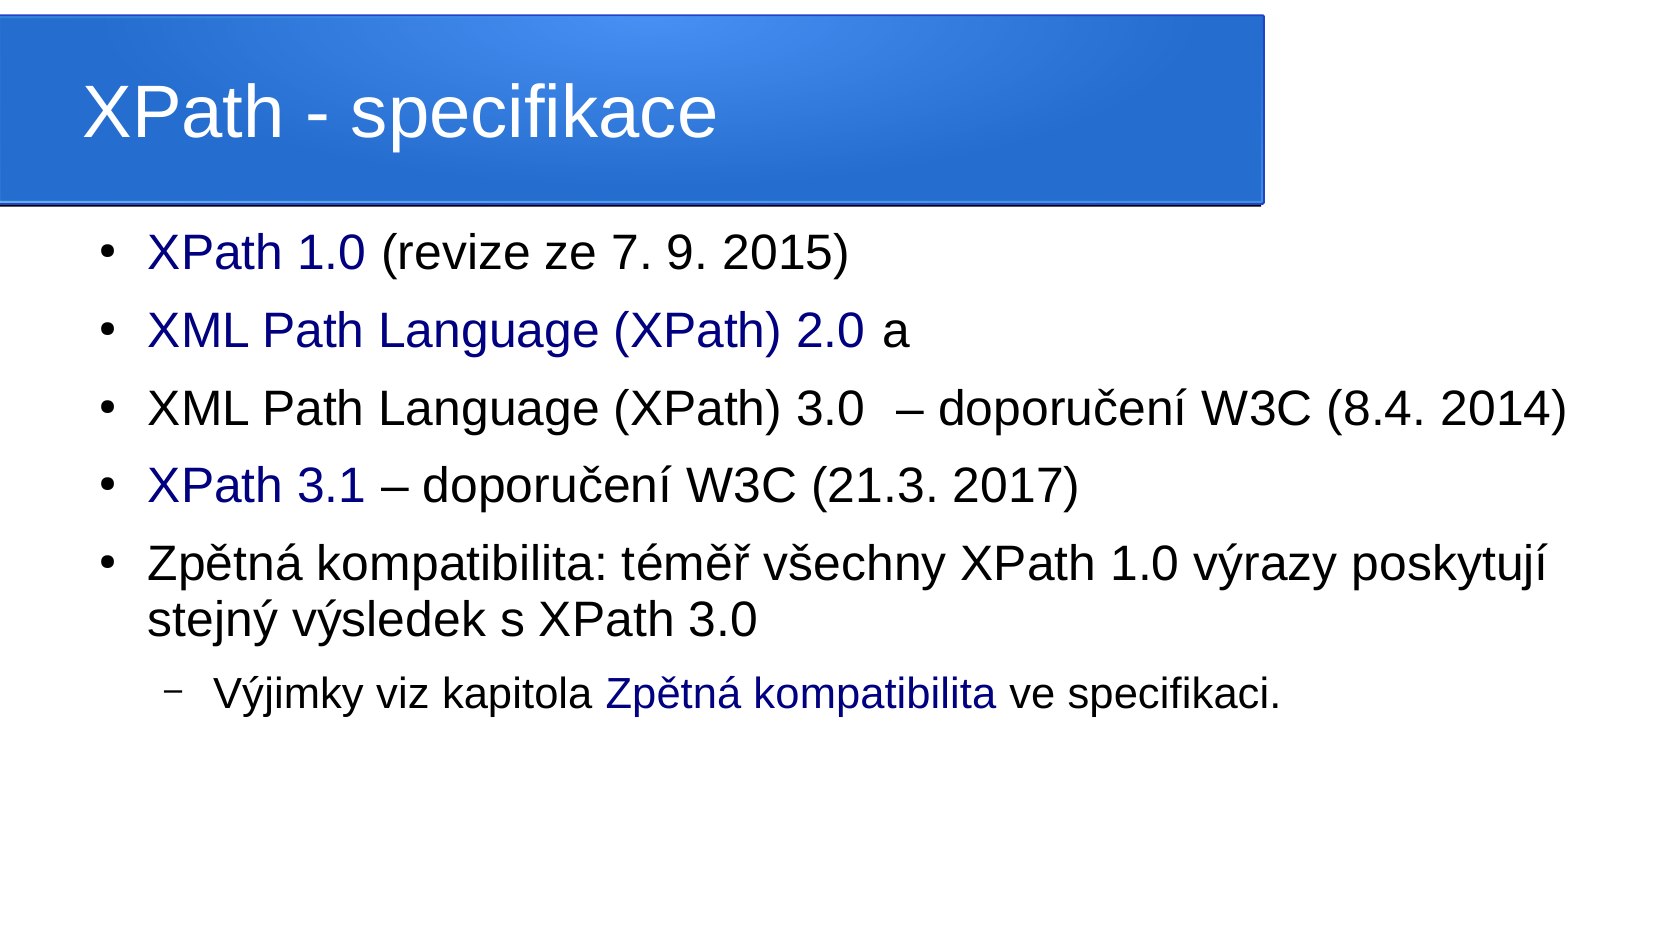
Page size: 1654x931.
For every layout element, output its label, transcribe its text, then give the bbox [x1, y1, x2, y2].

title XPath - specifikace [82, 35, 1235, 189]
list XPath 1.0 (revize ze 7. 9. 2015) XML Path Language (XPath) 2.0 a XML Path Language (XPath) 3.0 – doporučení W3C (8.4. 2014) XPath 3.1 – doporučení W3C (21.3. 2017) Zpětná kompatibilita: téměř všechny XPath 1.0 výrazy poskytují stejný výsledek s XPath 3.0 Výjimky viz kapitola Zpětná kompatibilita ve specifikaci. [82, 224, 1571, 764]
